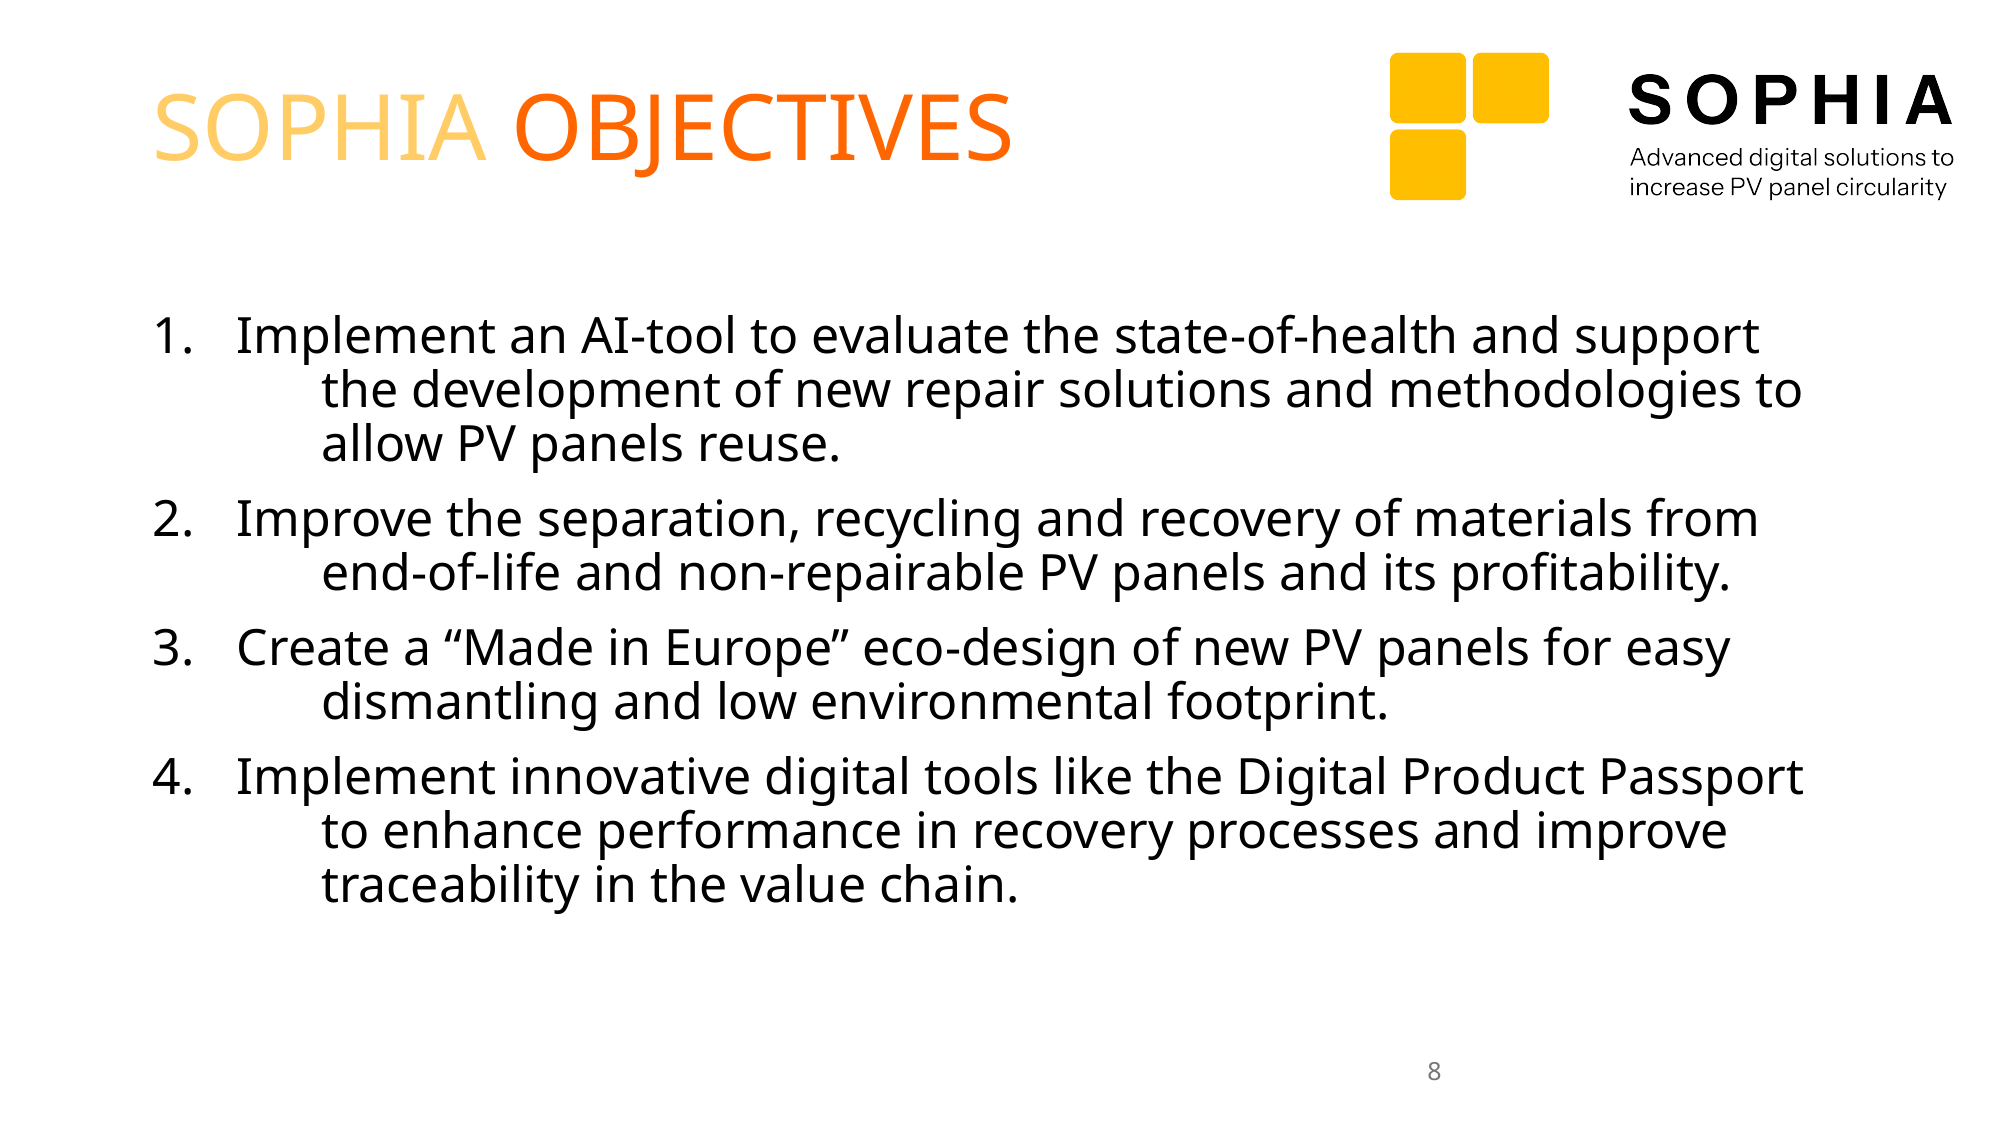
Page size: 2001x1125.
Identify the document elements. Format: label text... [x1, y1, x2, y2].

title SOPHIA OBJECTIVES [137, 22, 1339, 240]
text_box [1412, 1042, 1863, 1103]
text_box [137, 296, 1863, 1011]
picture [1339, 0, 2000, 260]
